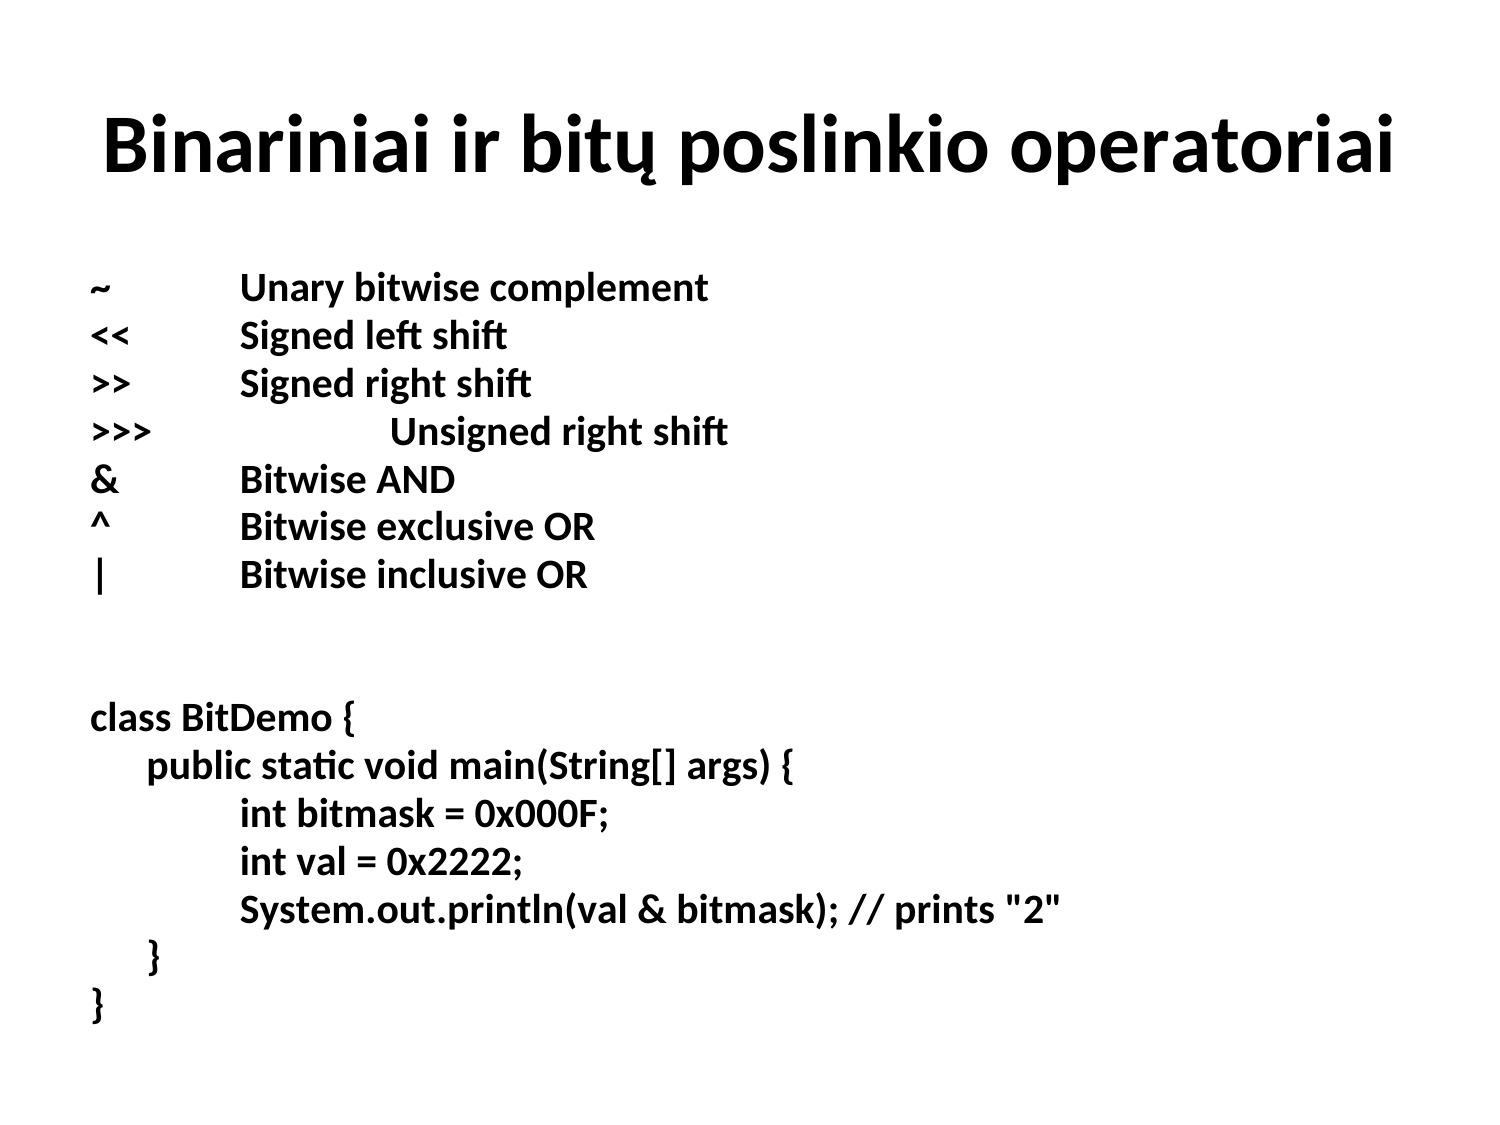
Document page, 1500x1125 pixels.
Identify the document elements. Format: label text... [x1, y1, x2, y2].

text_box ~ Unary bitwise complement << Signed left shift >> Signed right shift >>> Unsigned right shift & Bitwise AND ^ Bitwise exclusive OR | Bitwise inclusive OR class BitDemo { public static void main(String[] args) { int bitmask = 0x000F; int val = 0x2222; System.out.println(val & bitmask); // prints "2" } } [75, 262, 1426, 1125]
text_box Binariniai ir bitų poslinkio operatoriai [75, 45, 1426, 233]
